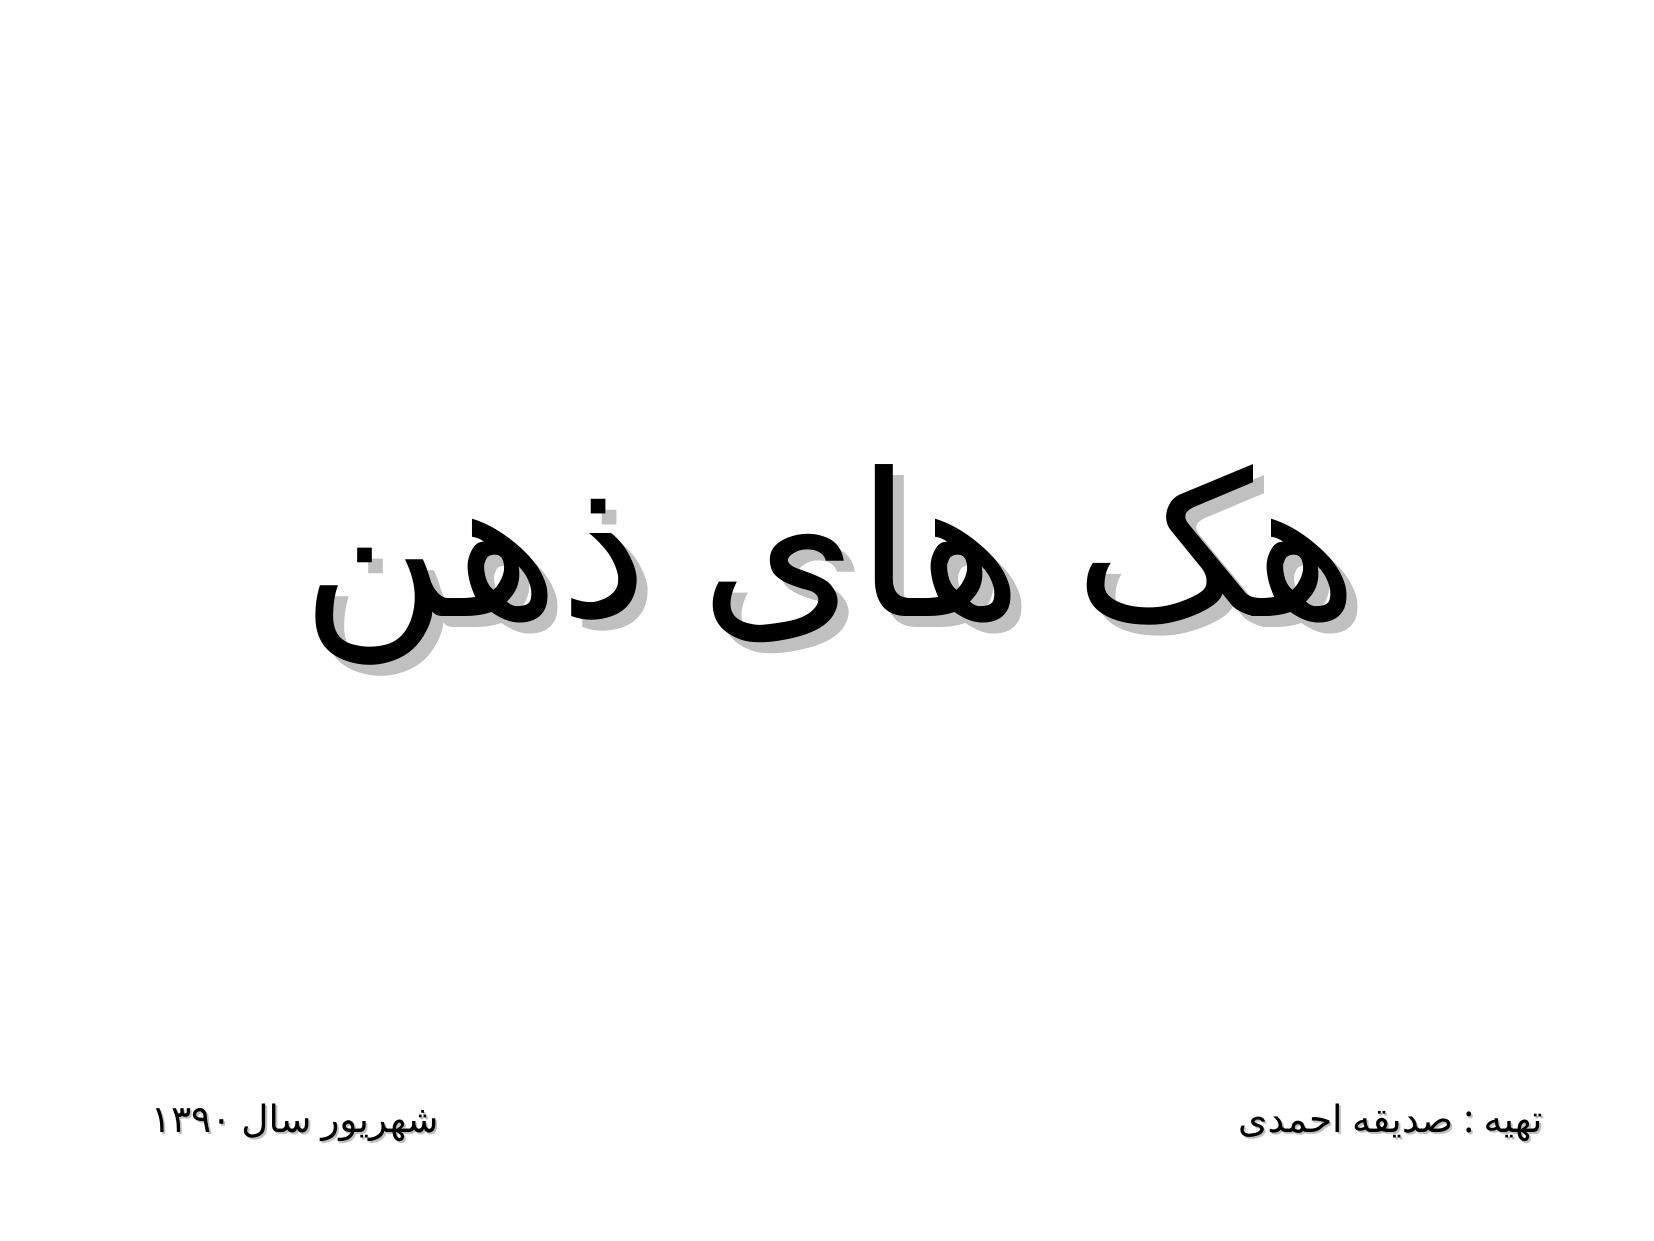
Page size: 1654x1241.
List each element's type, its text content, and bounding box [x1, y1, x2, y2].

text_box شهریور سال ۱۳۹۰ [136, 1091, 458, 1163]
text_box تهیه : صدیقه احمدی [1223, 1091, 1563, 1163]
subtitle هک های ذهن [86, 158, 1576, 977]
